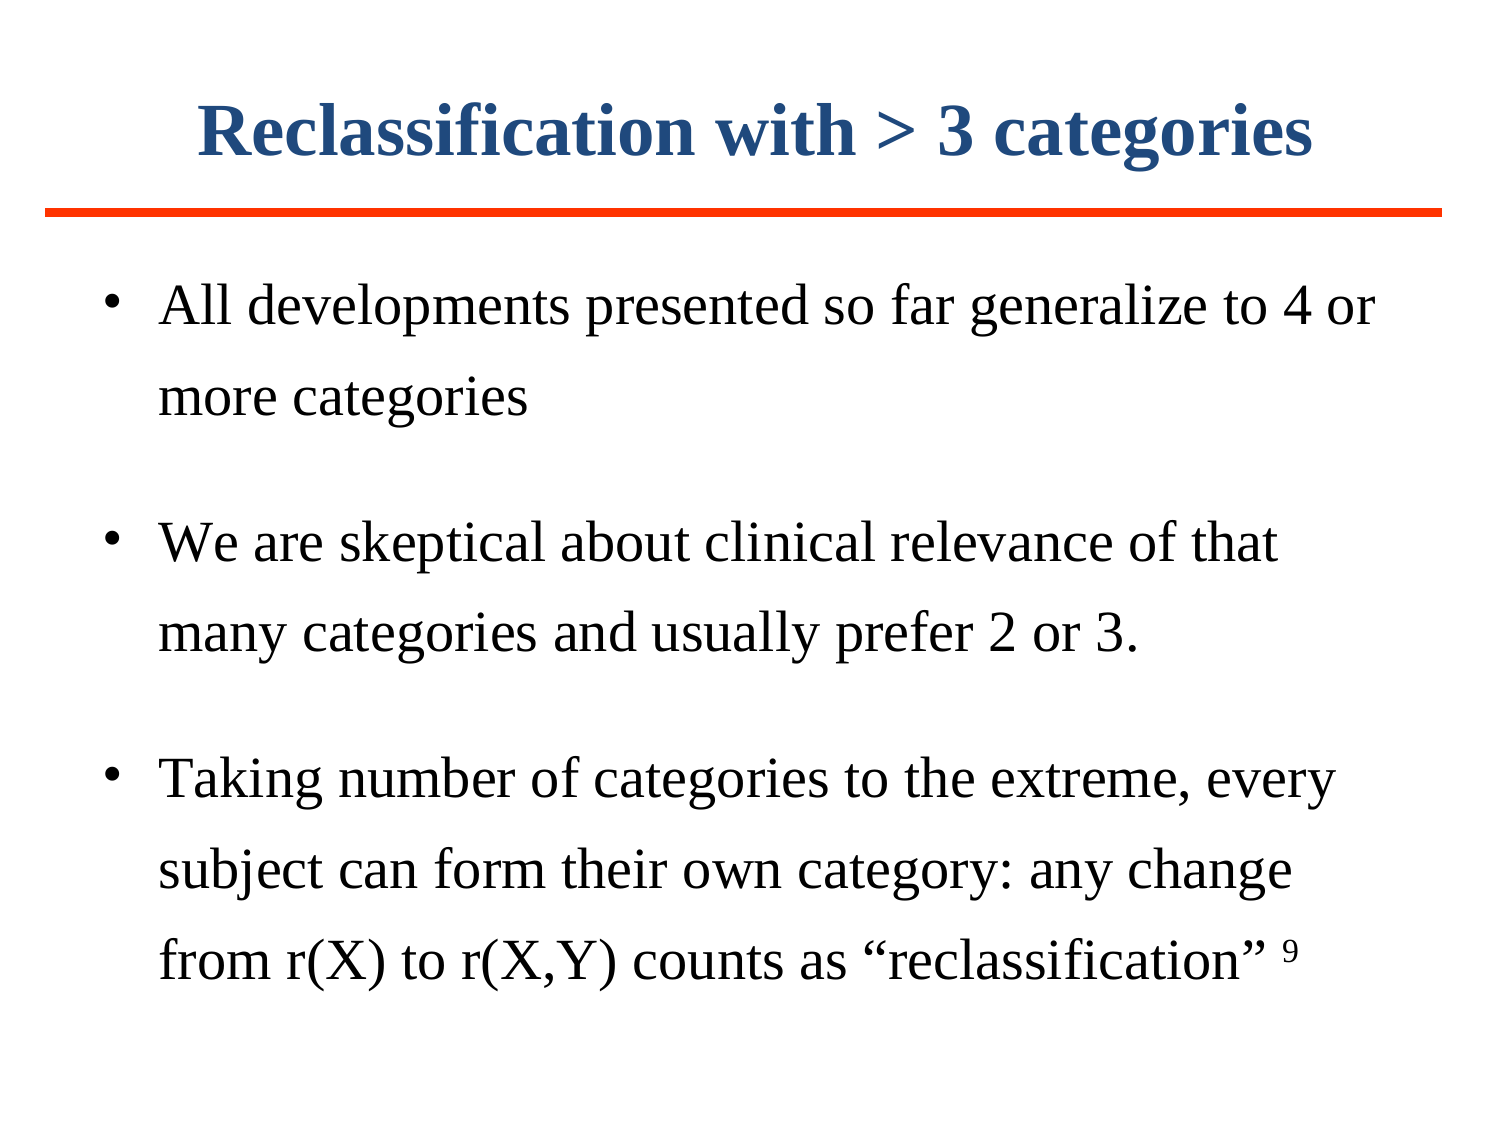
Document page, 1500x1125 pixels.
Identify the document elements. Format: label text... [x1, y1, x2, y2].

text_box Reclassification with > 3 categories [99, 37, 1413, 208]
text_box All developments presented so far generalize to 4 or more categories We are skeptical about clinical relevance of that many categories and usually prefer 2 or 3. Taking number of categories to the extreme, every subject can form their own category: any change from r(X) to r(X,Y) counts as “reclassification” 9 [87, 237, 1413, 1049]
